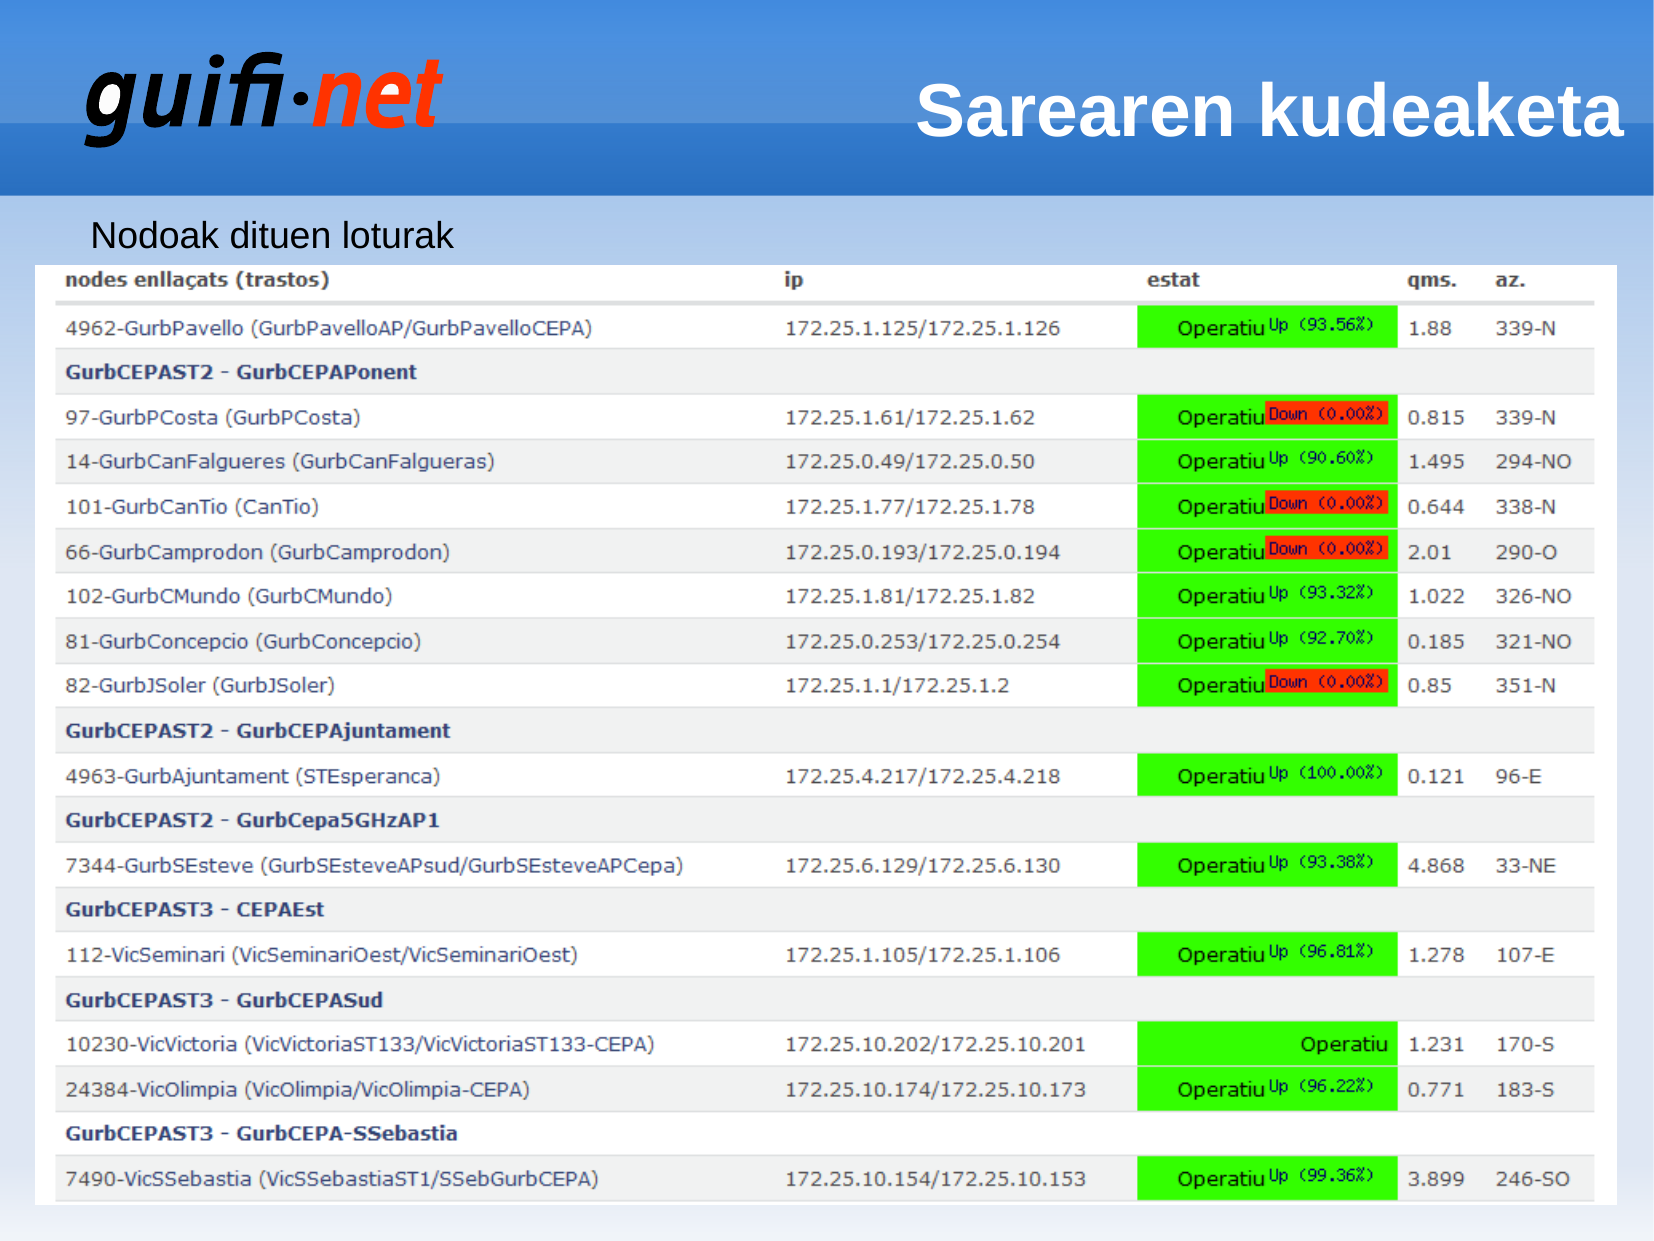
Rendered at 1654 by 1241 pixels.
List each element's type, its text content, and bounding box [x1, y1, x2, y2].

title Sarearen kudeaketa [525, 14, 1654, 207]
text_box Nodoak dituen loturak [75, 206, 470, 264]
picture [0, 0, 1654, 1241]
